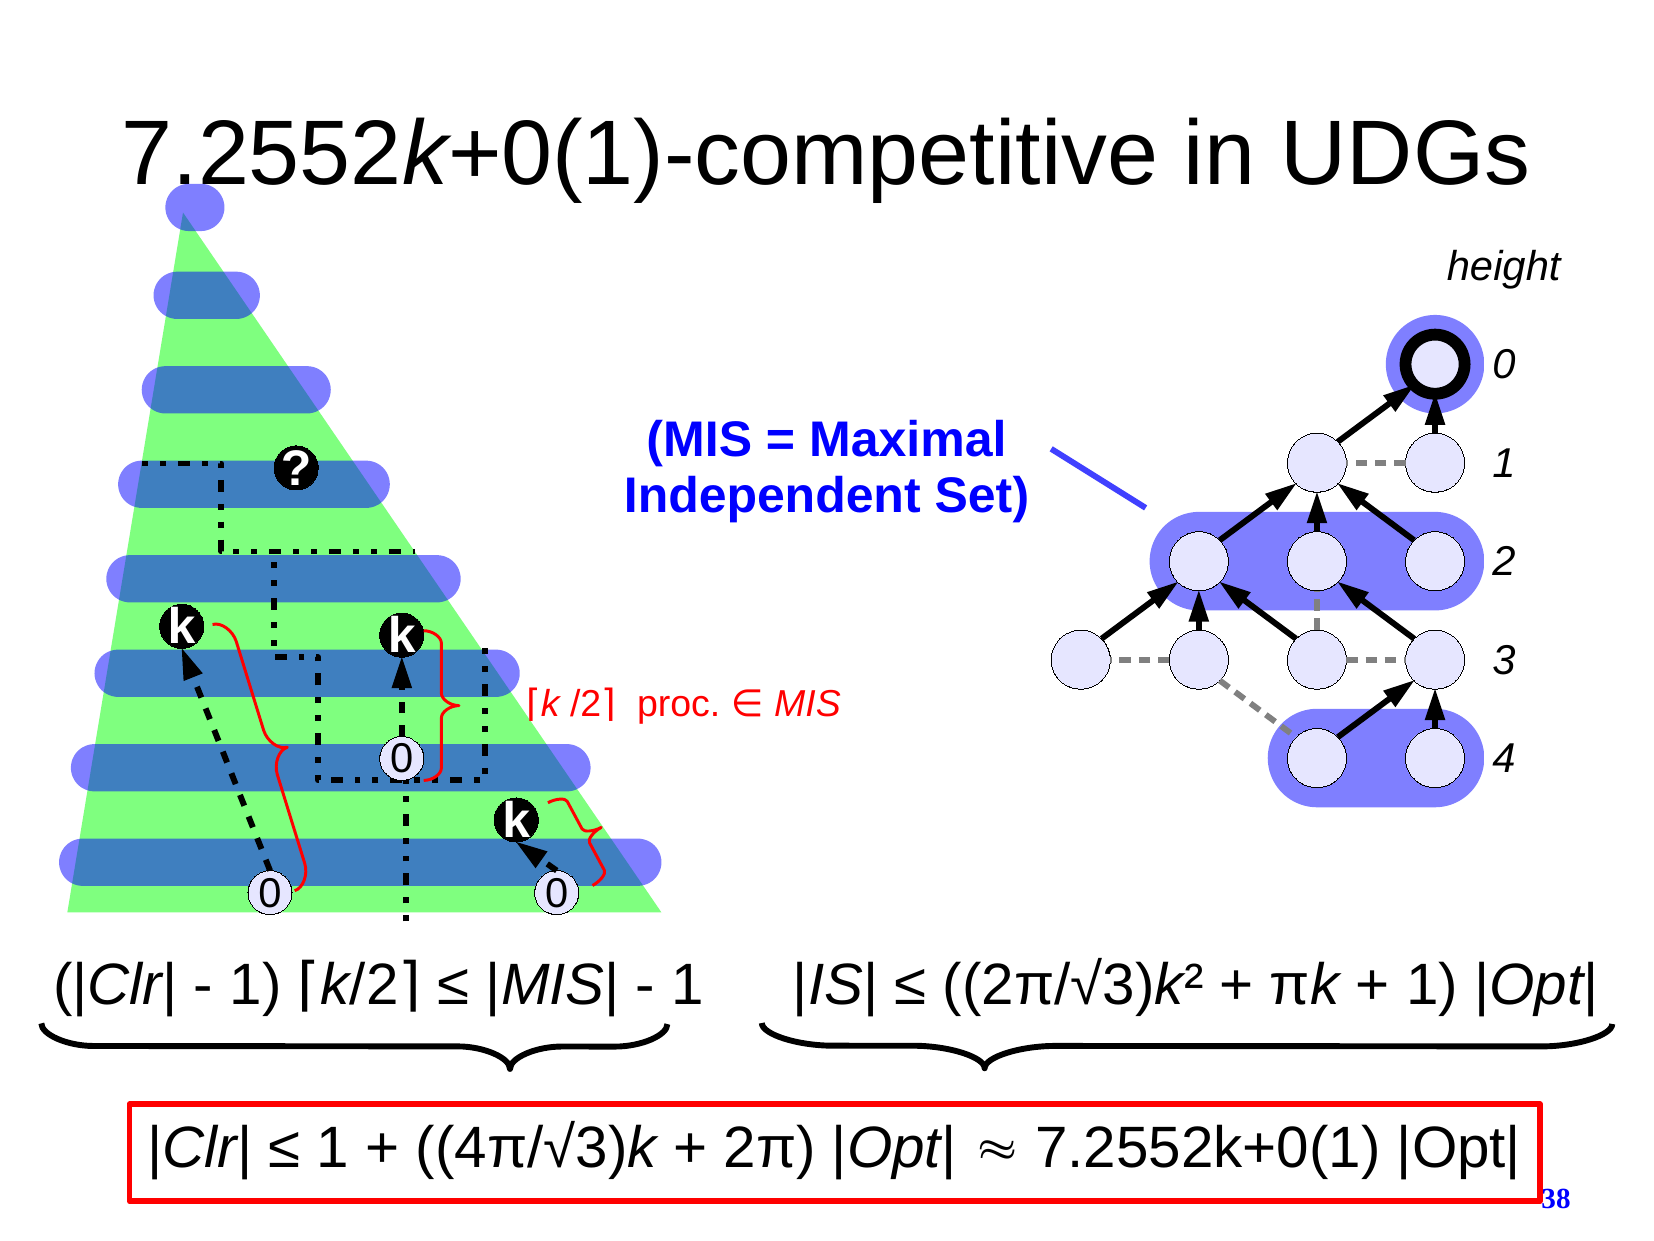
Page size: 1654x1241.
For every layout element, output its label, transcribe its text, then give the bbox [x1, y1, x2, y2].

text_box 0 [1484, 334, 1524, 394]
text_box [154, 183, 260, 290]
title 7.2552k+0(1)-competitive in UDGs [82, 49, 1571, 257]
text_box 4 [1484, 728, 1524, 788]
text_box [1287, 630, 1347, 690]
text_box [1405, 433, 1465, 493]
text_box [1149, 511, 1484, 611]
text_box [1169, 630, 1229, 690]
text_box [1405, 630, 1465, 690]
text_box [1051, 630, 1111, 690]
text_box 2 [1484, 531, 1524, 591]
text_box [1385, 314, 1484, 413]
text_box 1 [1484, 433, 1524, 493]
text_box height [1484, 236, 1524, 296]
text_box |Clr| ≤ 1 + ((4π/√3)k + 2π) |Opt| » 7.2552k+0(1) |Opt| [129, 1104, 1525, 1202]
text_box [1267, 708, 1484, 808]
list |IS| ≤ ((2π/√3)k² + πk + 1) |Opt| [809, 290, 1619, 1018]
text_box height [1507, 260, 1519, 277]
text_box 3 [1484, 630, 1524, 690]
text_box ⌈k /2⌉ proc. ∈ MIS [809, 675, 856, 733]
text_box (MIS = Maximal Independent Set) [609, 283, 1044, 530]
text_box [1287, 433, 1347, 493]
list (|Clr| - 1) ⌈k/2⌉ ≤ |MIS| - 1 [35, 290, 809, 1018]
